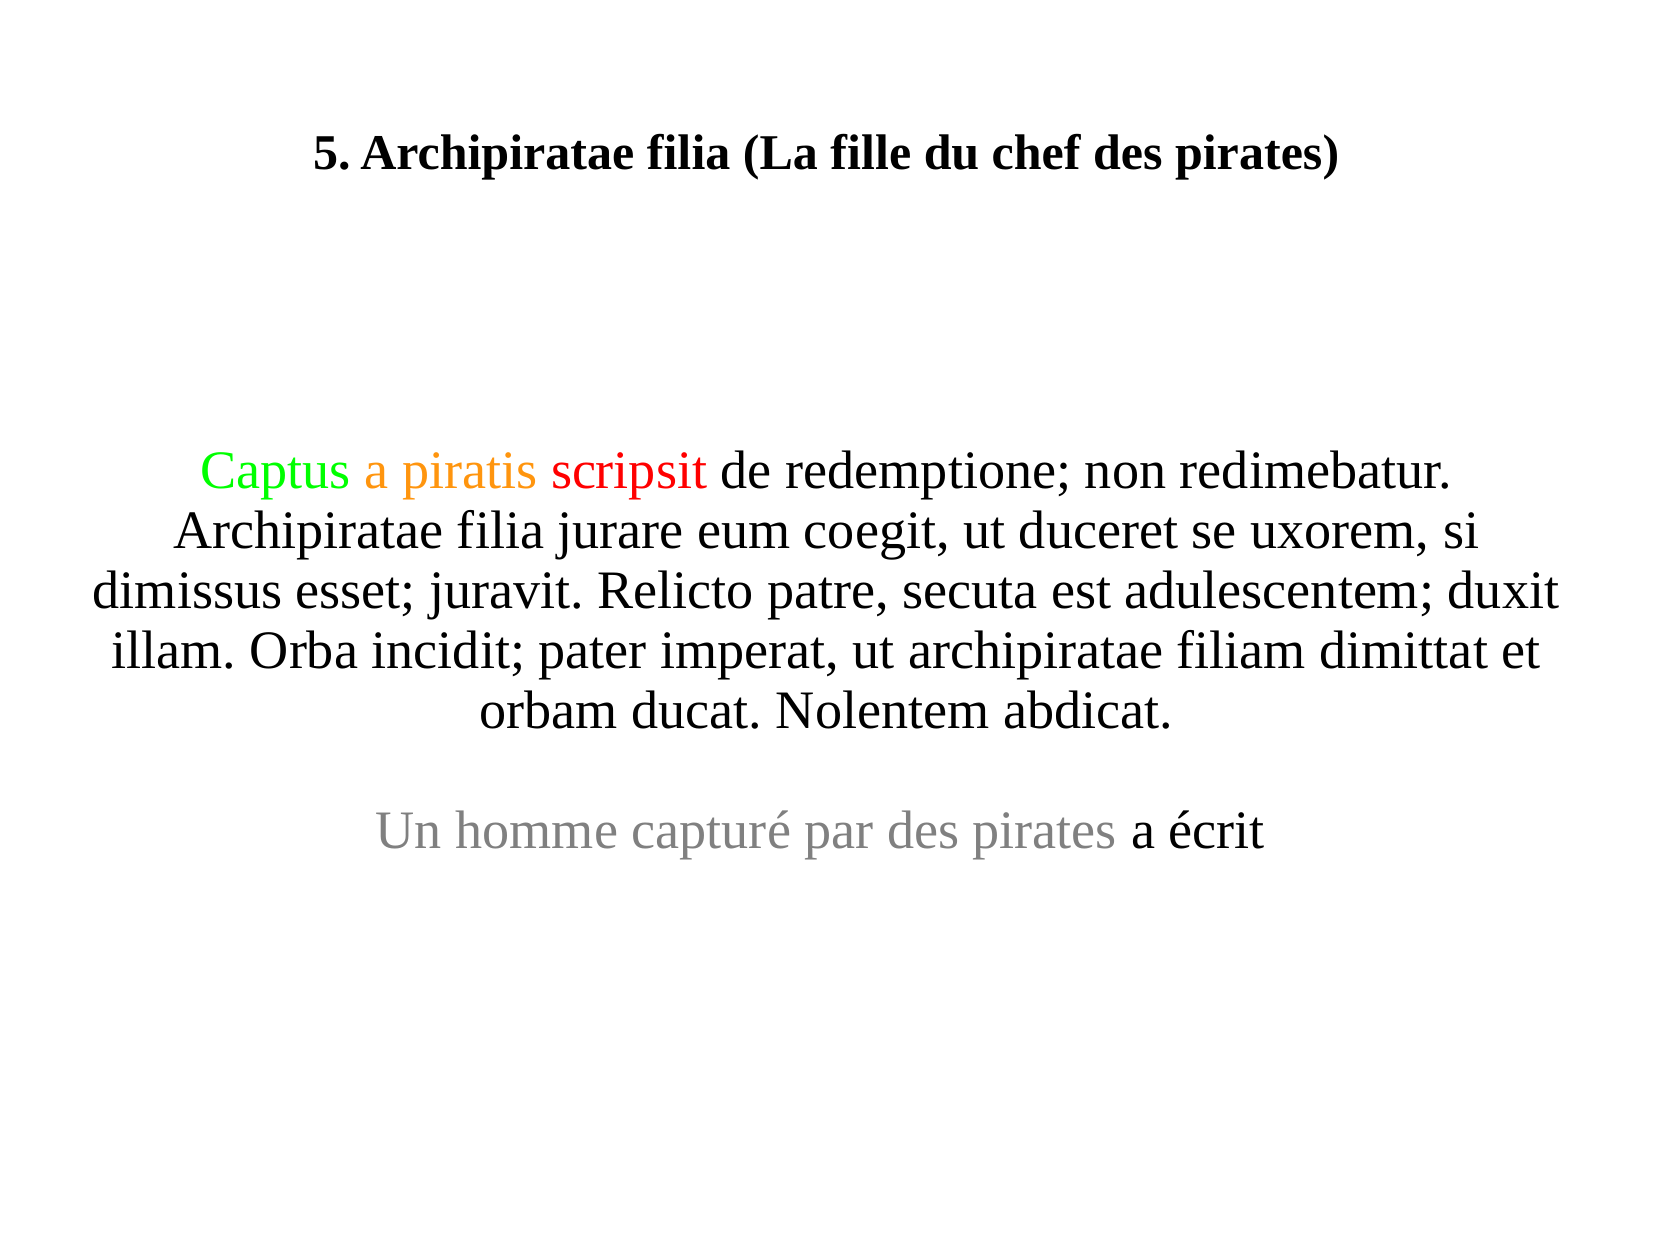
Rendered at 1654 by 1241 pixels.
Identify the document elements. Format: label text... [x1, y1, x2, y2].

subtitle Captus a piratis scripsit de redemptione; non redimebatur. Archipiratae filia jurare eum coegit, ut duceret se uxorem, si dimissus esset; juravit. Relicto patre, secuta est adulescentem; duxit illam. Orba incidit; pater imperat, ut archipiratae filiam dimittat et orbam ducat. Nolentem abdicat. Un homme capturé par des pirates a écrit [82, 290, 1571, 1010]
title 5. Archipiratae filia (La fille du chef des pirates) [82, 49, 1571, 257]
